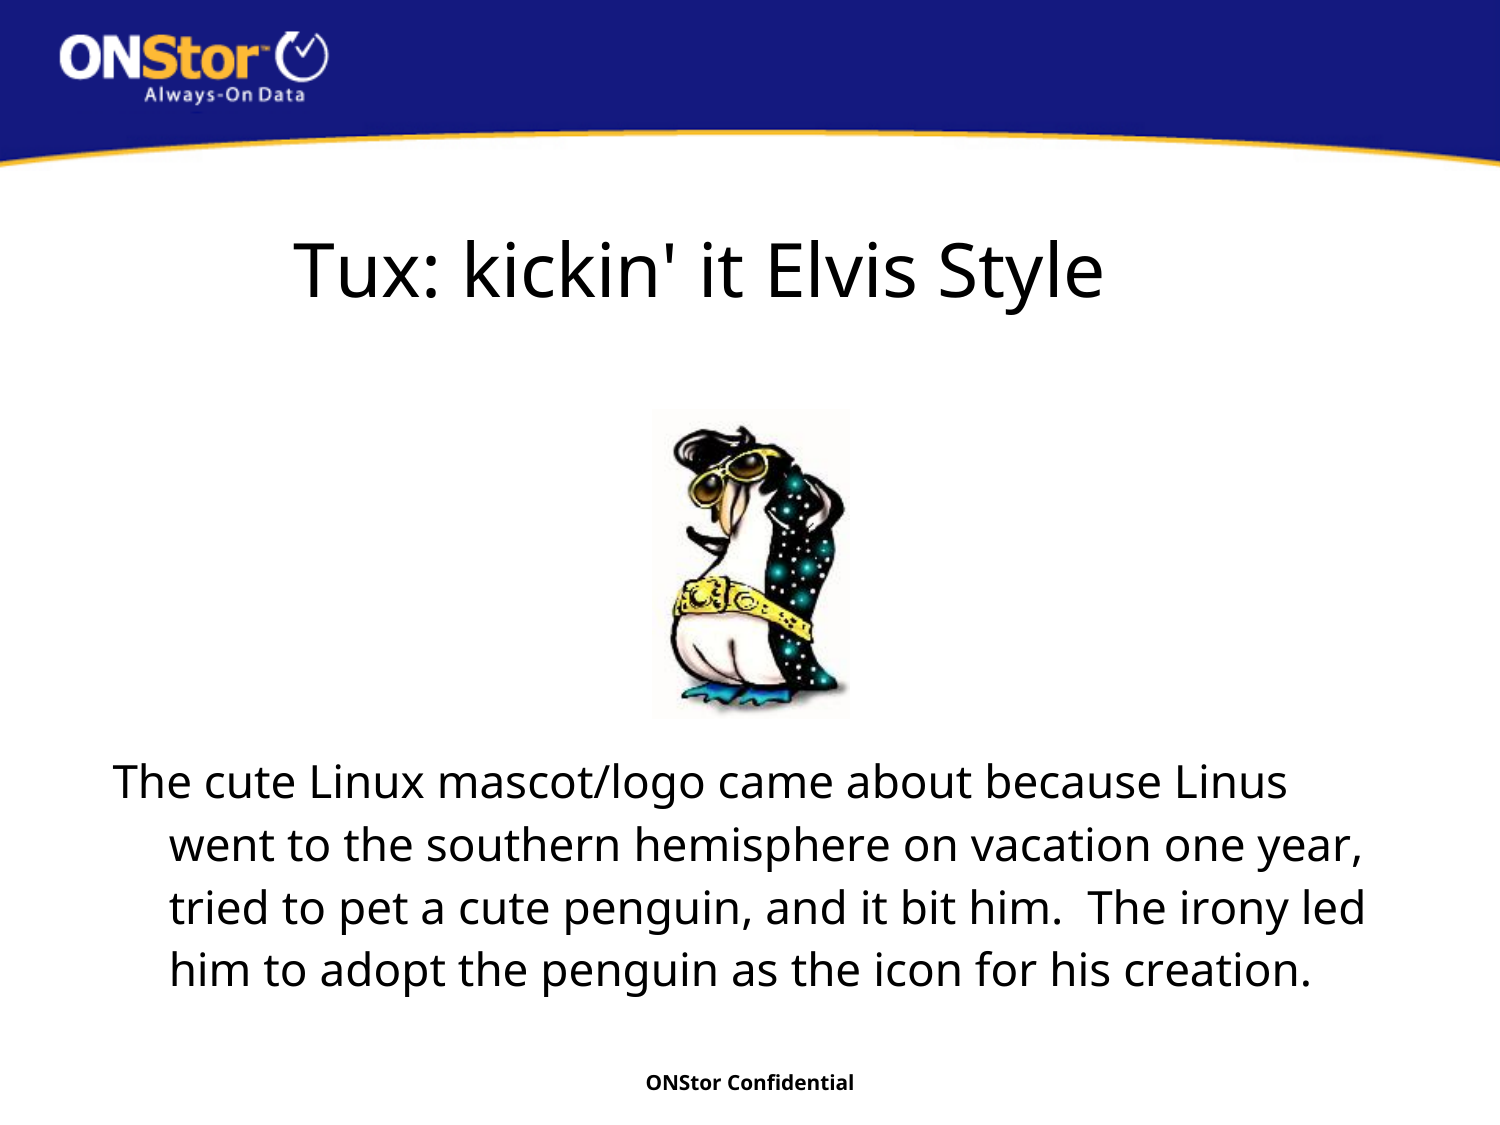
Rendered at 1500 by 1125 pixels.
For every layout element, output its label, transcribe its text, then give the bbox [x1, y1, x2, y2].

list The cute Linux mascot/logo came about because Linus went to the southern hemisphere on vacation one year, tried to pet a cute penguin, and it bit him. The irony led him to adopt the penguin as the icon for his creation. [112, 750, 1388, 1017]
title Tux: kickin' it Elvis Style [62, 182, 1338, 356]
picture [652, 409, 850, 720]
